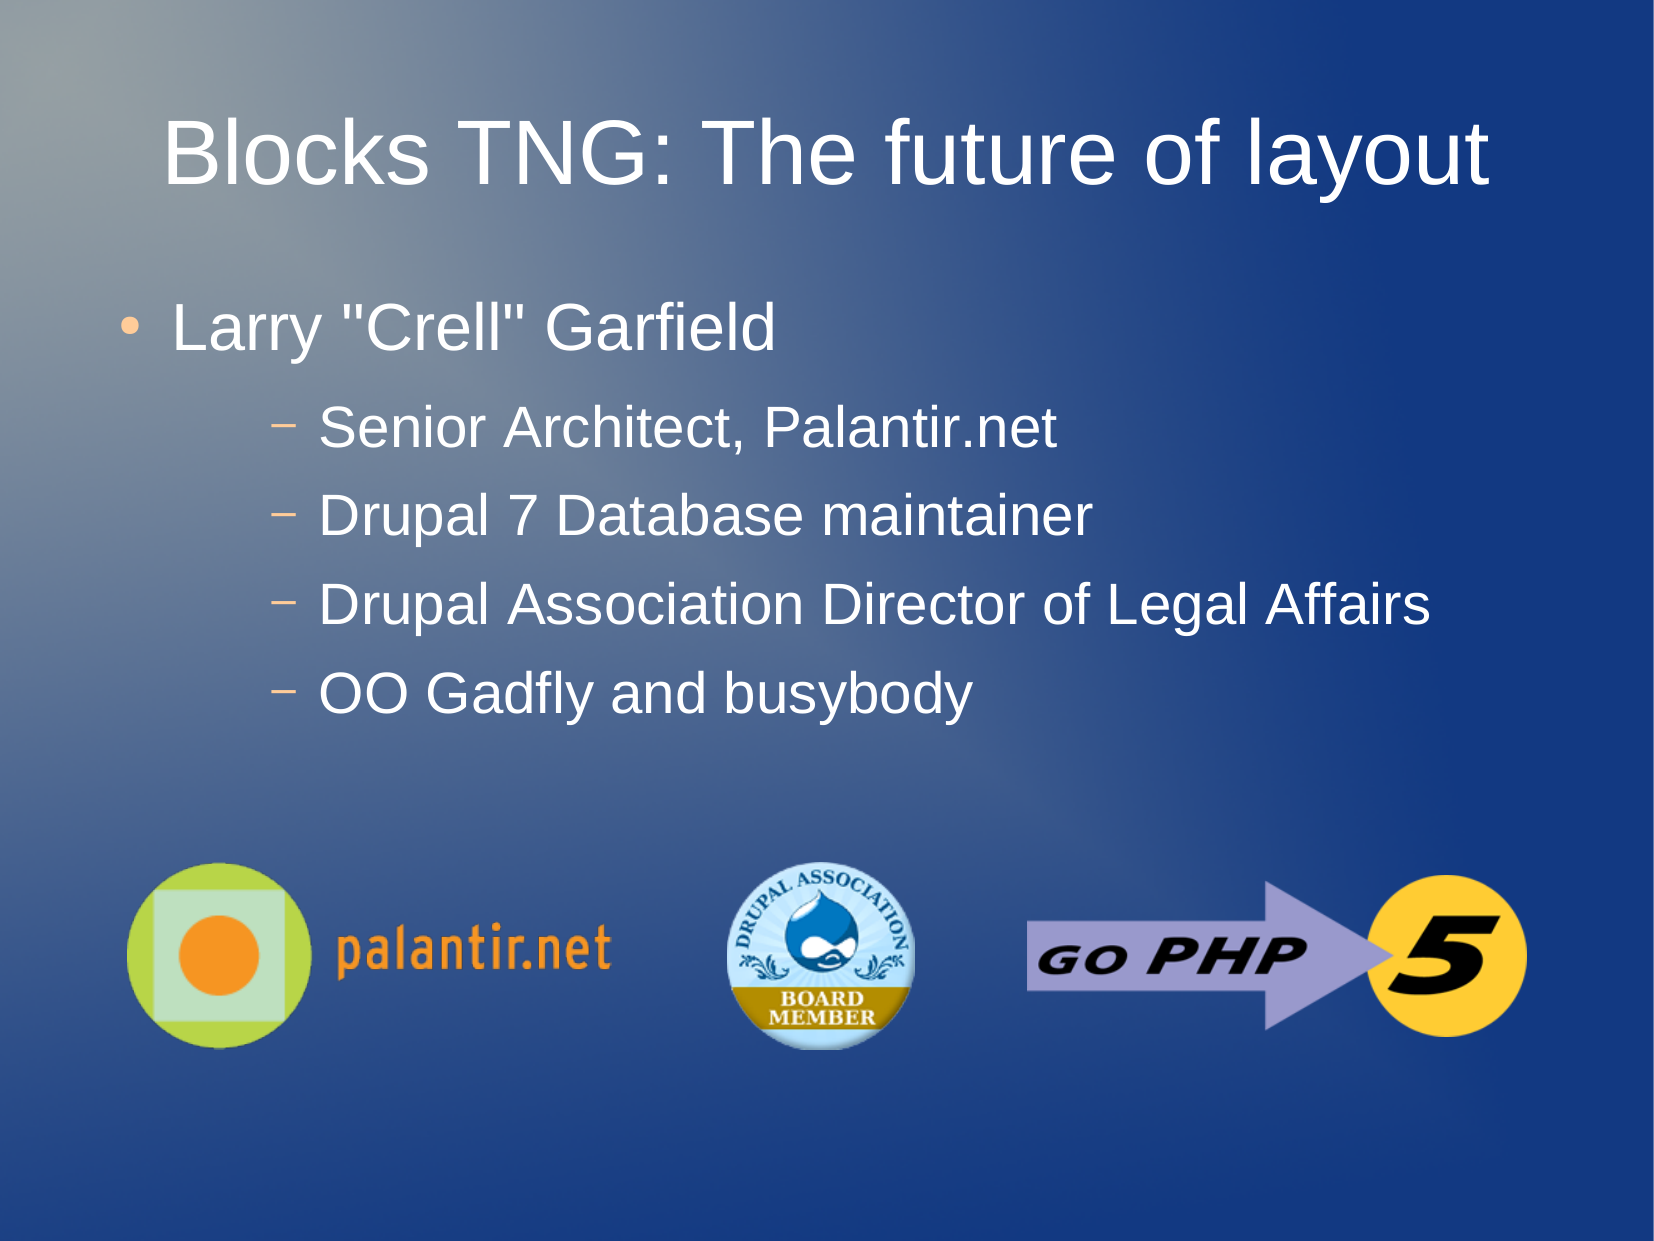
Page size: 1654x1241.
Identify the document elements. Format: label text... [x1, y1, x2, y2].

title Blocks TNG: The future of layout [82, 49, 1571, 257]
picture [0, 0, 1654, 1241]
list Larry "Crell" Garfield Senior Architect, Palantir.net Drupal 7 Database maintainer Drupal Association Director of Legal Affairs OO Gadfly and busybody [82, 290, 1571, 1109]
